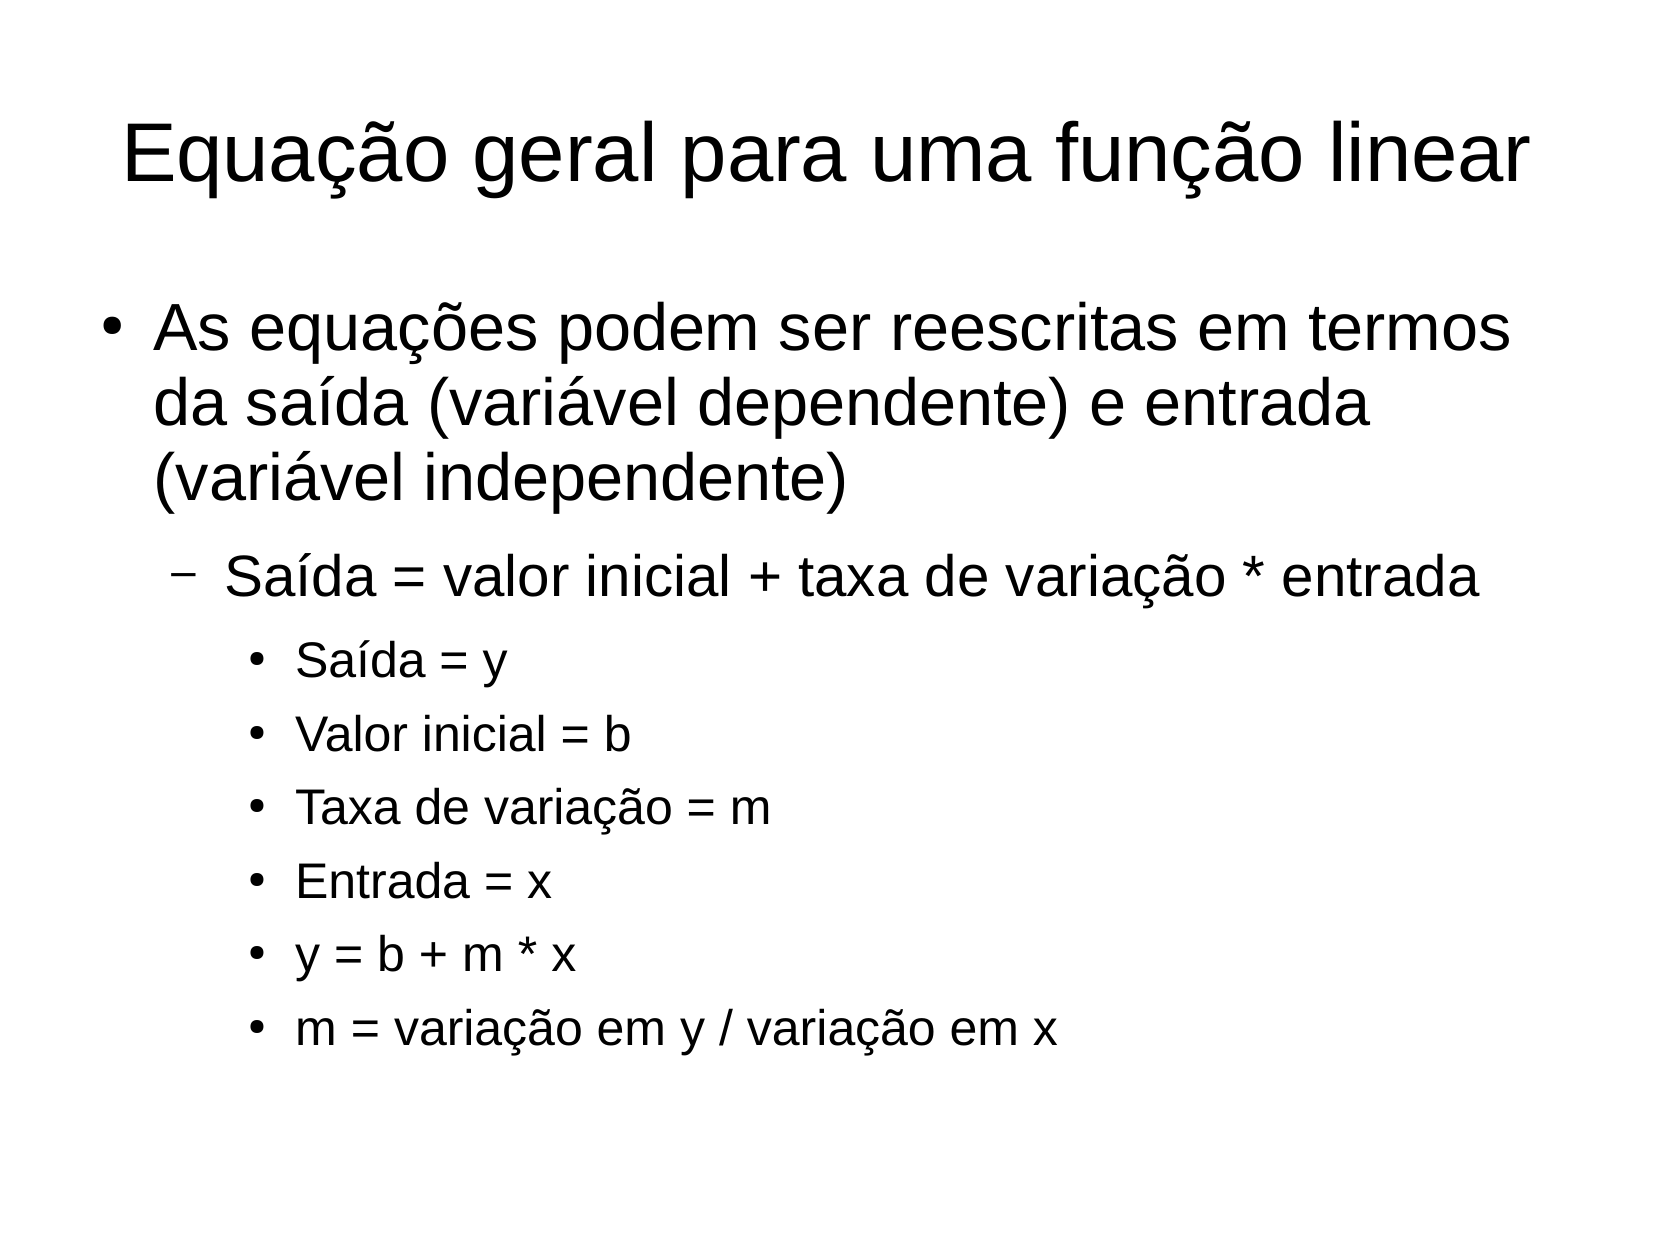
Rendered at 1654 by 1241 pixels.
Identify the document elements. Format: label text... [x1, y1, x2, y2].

title Equação geral para uma função linear [82, 49, 1571, 257]
list As equações podem ser reescritas em termos da saída (variável dependente) e entrada (variável independente) Saída = valor inicial + taxa de variação * entrada Saída = y Valor inicial = b Taxa de variação = m Entrada = x y = b + m * x m = variação em y / variação em x [82, 290, 1571, 1010]
